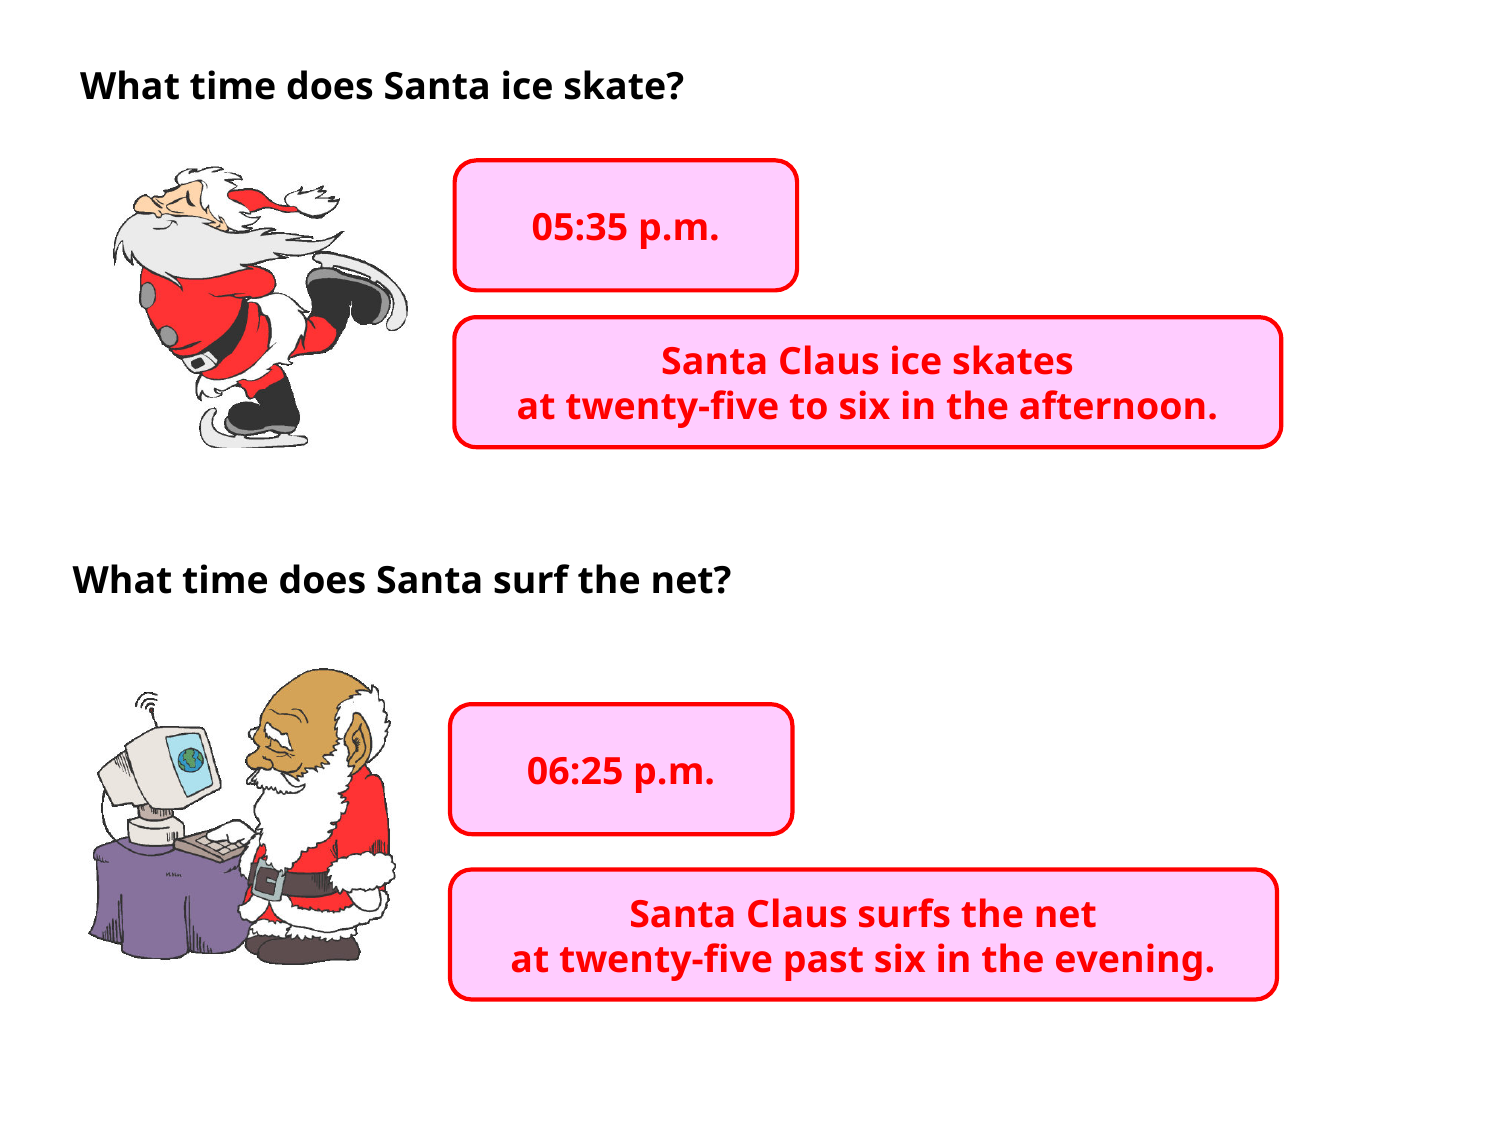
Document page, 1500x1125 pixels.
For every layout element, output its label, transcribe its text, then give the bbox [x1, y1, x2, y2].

text_box 06:25 p.m. [449, 704, 793, 835]
text_box Santa Claus surfs the net at twenty-five past six in the evening. [449, 869, 1278, 1000]
picture [88, 668, 396, 965]
picture [112, 160, 420, 448]
text_box What time does Santa ice skate? [65, 54, 1224, 116]
text_box What time does Santa surf the net? [57, 548, 1216, 609]
text_box 05:35 p.m. [454, 160, 798, 291]
text_box Santa Claus ice skates at twenty-five to six in the afternoon. [454, 317, 1282, 448]
